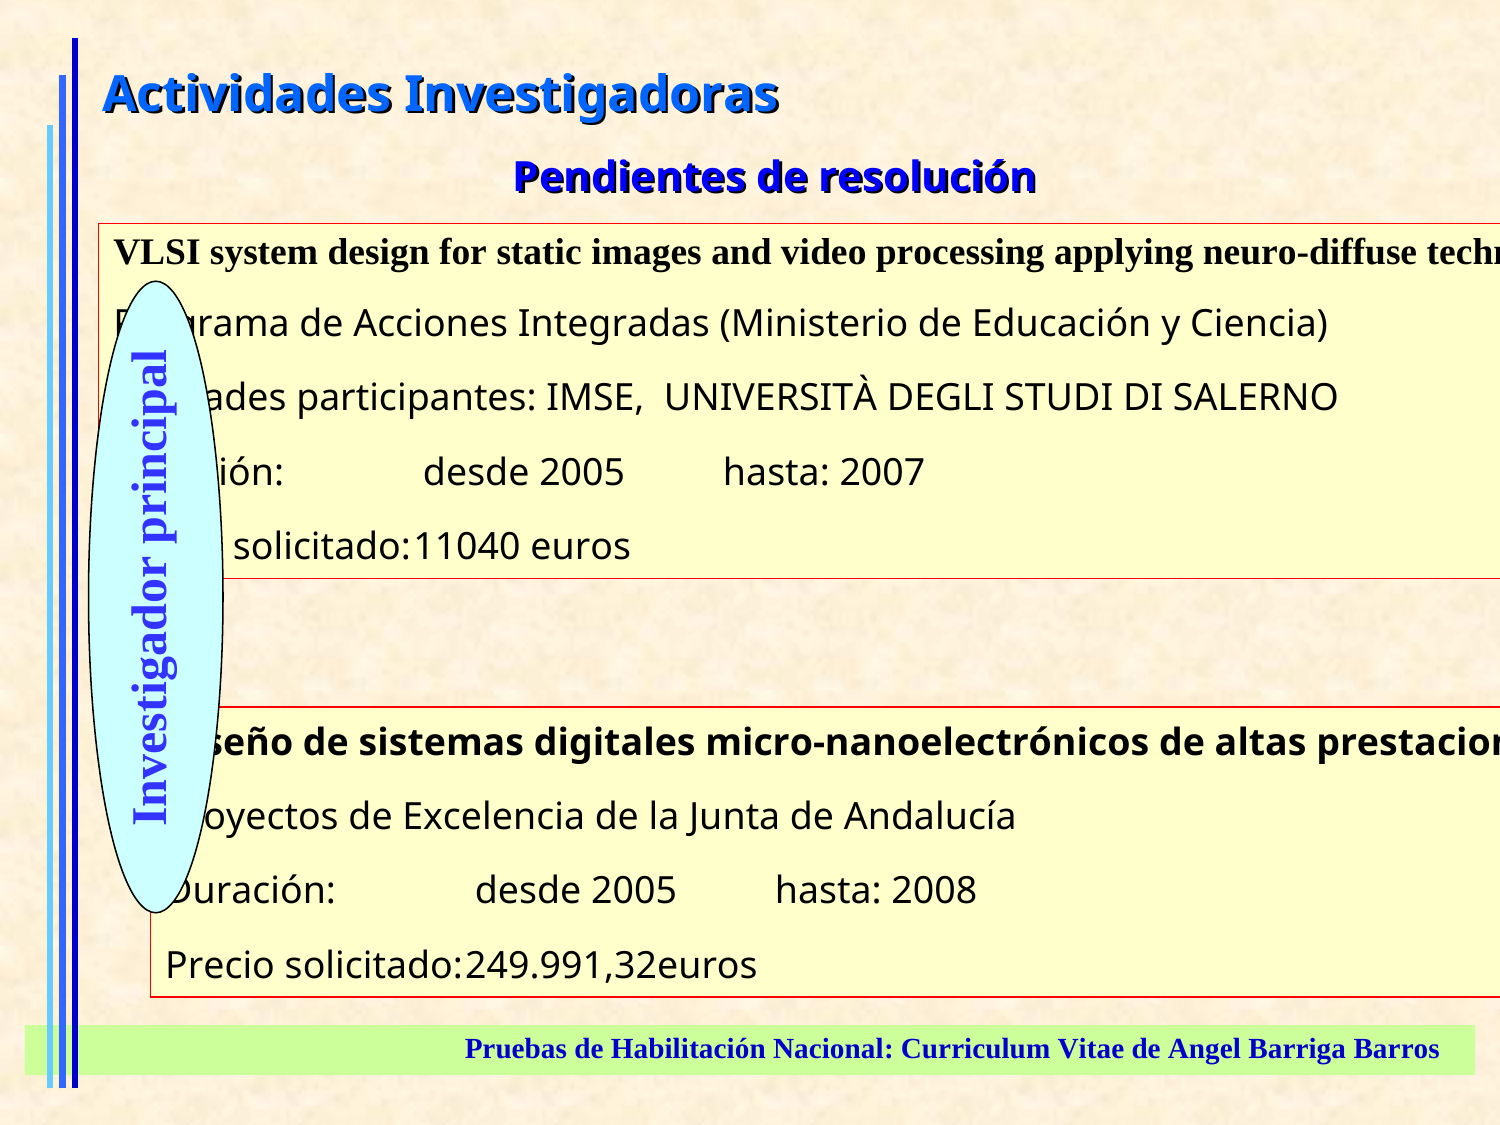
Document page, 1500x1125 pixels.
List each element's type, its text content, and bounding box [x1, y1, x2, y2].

text_box VLSI system design for static images and video processing applying neuro-diffuse techniques Programa de Acciones Integradas (Ministerio de Educación y Ciencia) Entidades participantes: IMSE, UNIVERSITÀ DEGLI STUDI DI SALERNO Duración: desde 2005 hasta: 2007 Precio solicitado: 11040 euros [98, 223, 1500, 579]
text_box Pendientes de resolución [87, 129, 1463, 211]
text_box Investigador principal [113, 334, 185, 842]
text_box Diseño de sistemas digitales micro-nanoelectrónicos de altas prestaciones Proyectos de Excelencia de la Junta de Andalucía Duración: desde 2005 hasta: 2008 Precio solicitado: 249.991,32euros [150, 707, 1500, 997]
picture [219, 579, 1500, 707]
text_box [113, 281, 223, 913]
text_box Actividades Investigadoras [87, 49, 794, 129]
picture [0, 0, 1500, 1125]
text_box [88, 353, 113, 841]
